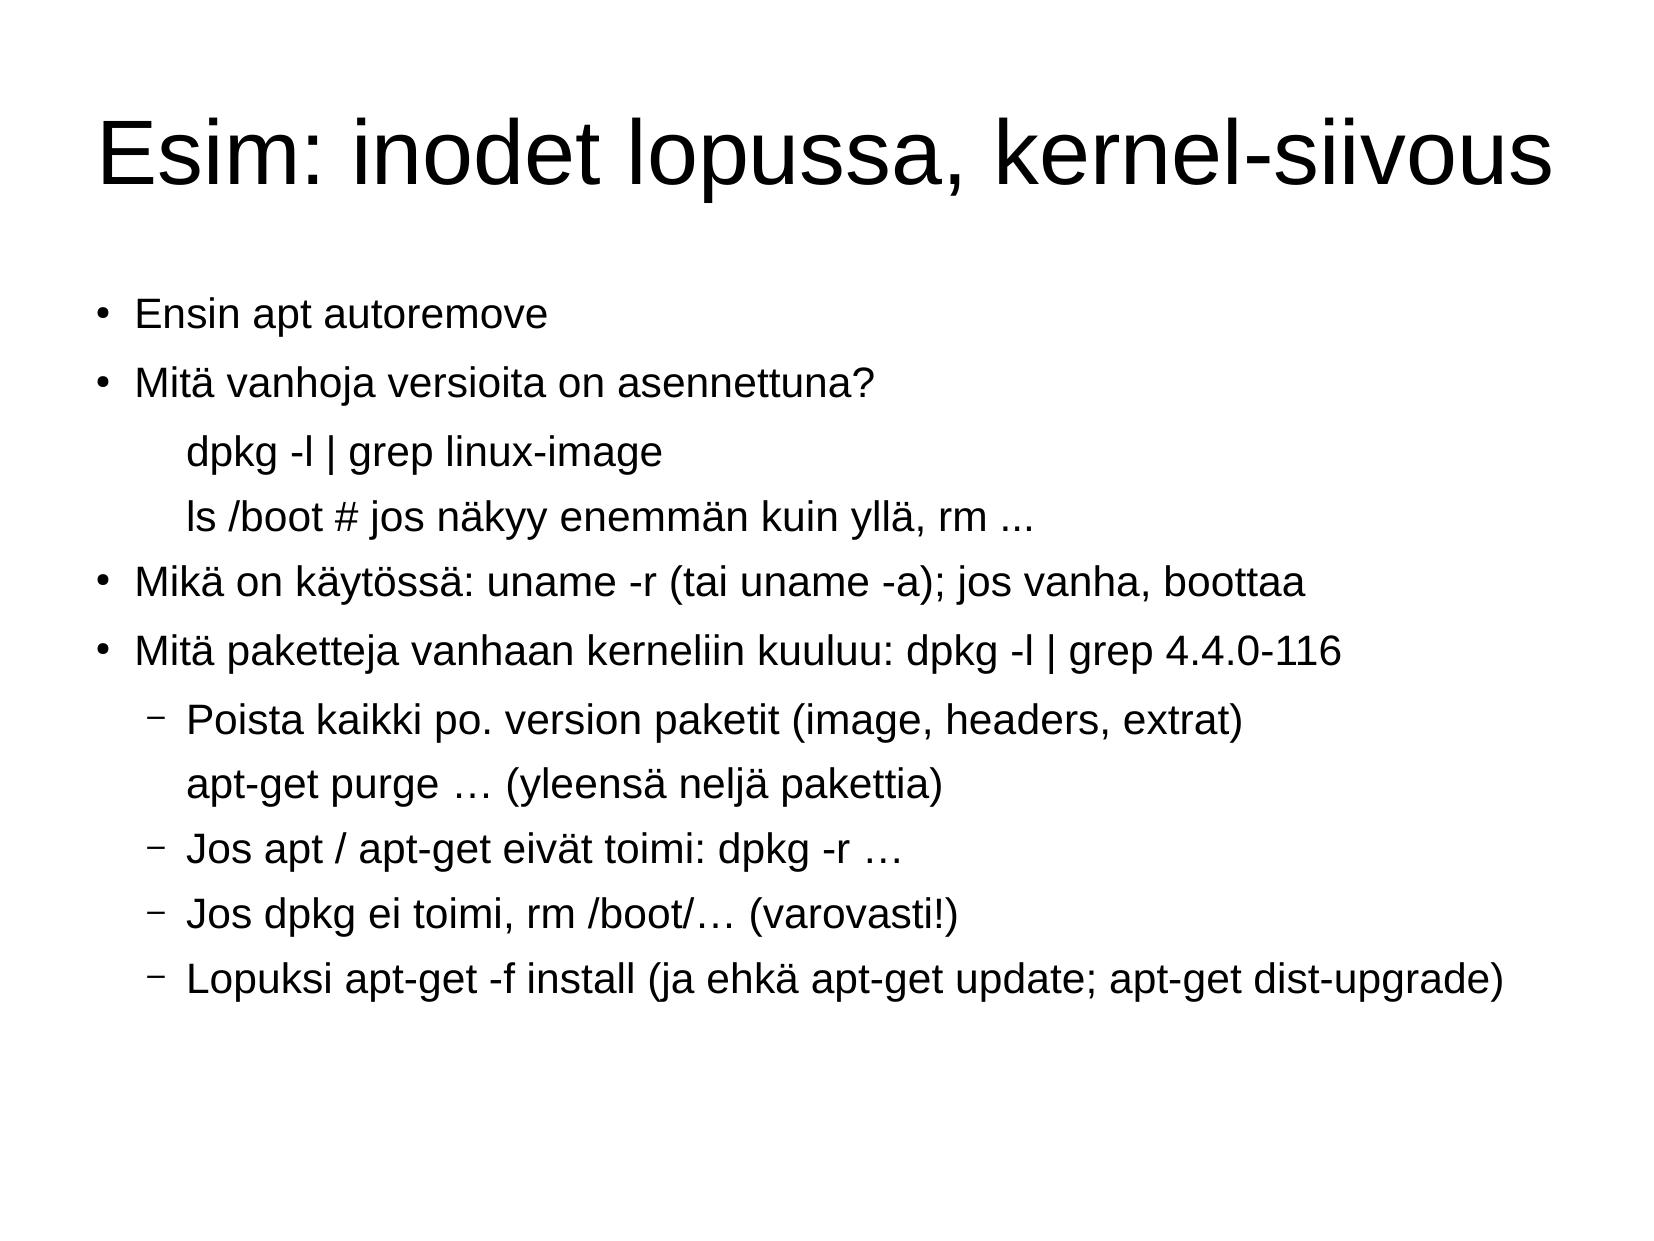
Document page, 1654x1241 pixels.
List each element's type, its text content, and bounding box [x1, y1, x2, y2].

title Esim: inodet lopussa, kernel-siivous [82, 49, 1571, 257]
list Ensin apt autoremove Mitä vanhoja versioita on asennettuna? dpkg -l | grep linux-image ls /boot # jos näkyy enemmän kuin yllä, rm ... Mikä on käytössä: uname -r (tai uname -a); jos vanha, boottaa Mitä paketteja vanhaan kerneliin kuuluu: dpkg -l | grep 4.4.0-116 Poista kaikki po. version paketit (image, headers, extrat) apt-get purge … (yleensä neljä pakettia) Jos apt / apt-get eivät toimi: dpkg -r … Jos dpkg ei toimi, rm /boot/… (varovasti!) Lopuksi apt-get -f install (ja ehkä apt-get update; apt-get dist-upgrade) [82, 290, 1571, 1010]
